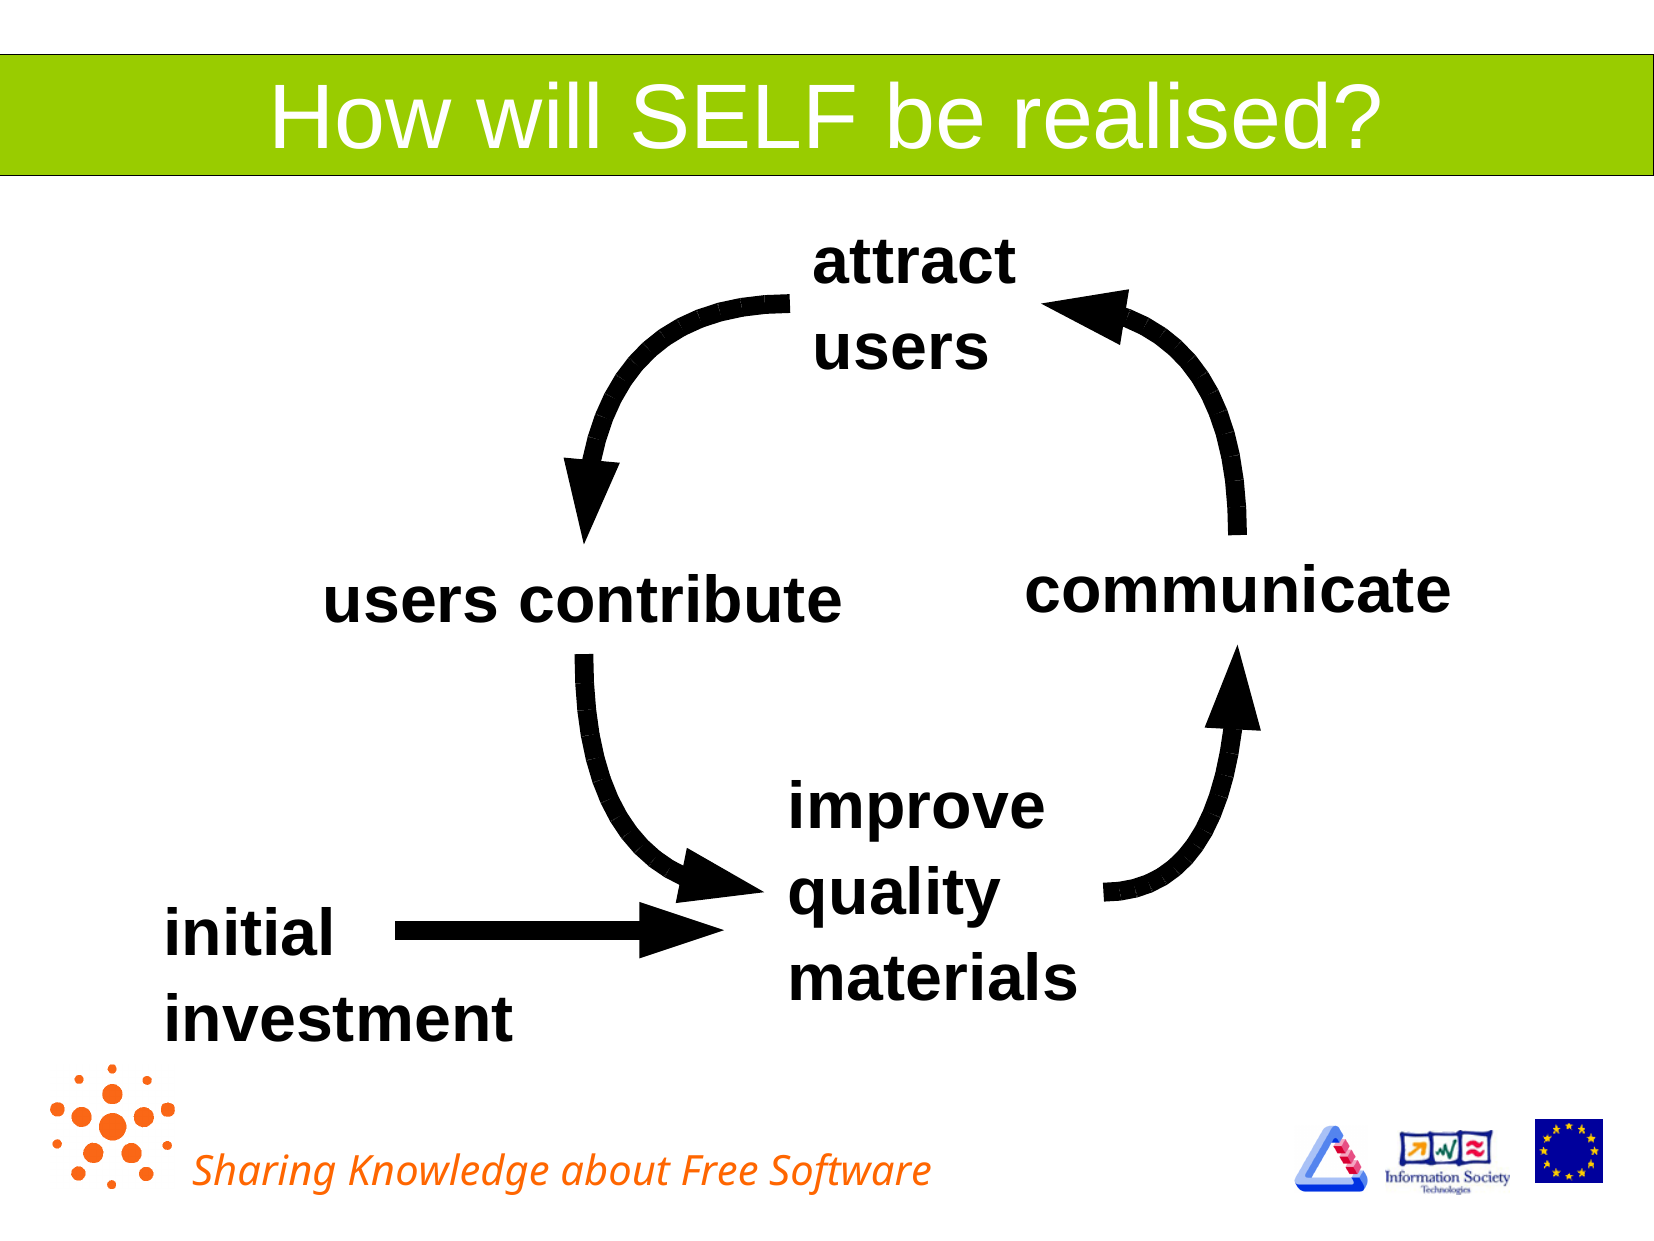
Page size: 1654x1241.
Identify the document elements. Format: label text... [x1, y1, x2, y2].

picture [1385, 1130, 1510, 1195]
picture [50, 205, 1479, 1189]
picture [1535, 1119, 1603, 1183]
picture [1294, 1125, 1368, 1193]
title How will SELF be realised? [82, 59, 1571, 174]
